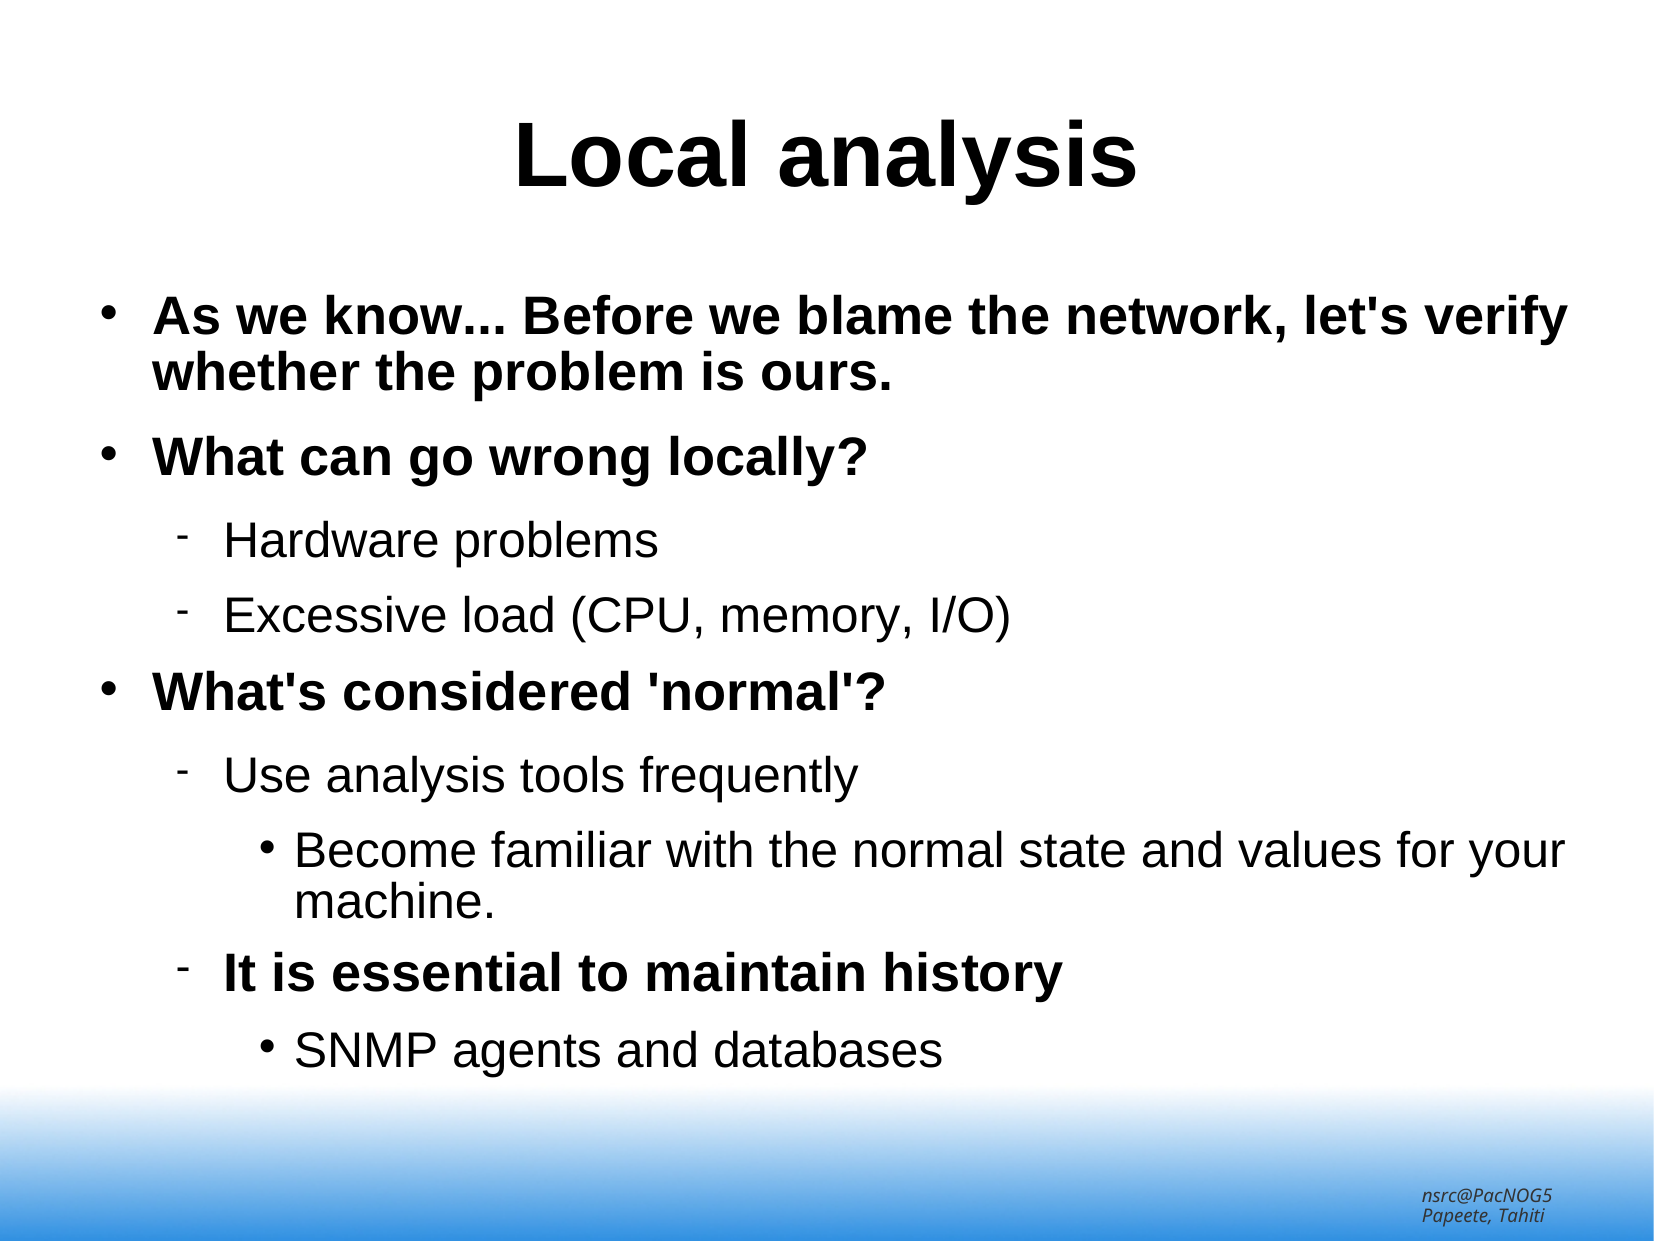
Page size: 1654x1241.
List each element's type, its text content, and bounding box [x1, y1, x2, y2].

picture [0, 1083, 1654, 1241]
list As we know... Before we blame the network, let's verify whether the problem is ours. What can go wrong locally? Hardware problems Excessive load (CPU, memory, I/O)‏ What's considered 'normal'? Use analysis tools frequently Become familiar with the normal state and values for your machine. It is essential to maintain history SNMP agents and databases [82, 290, 1571, 1109]
title Local analysis [82, 49, 1571, 257]
